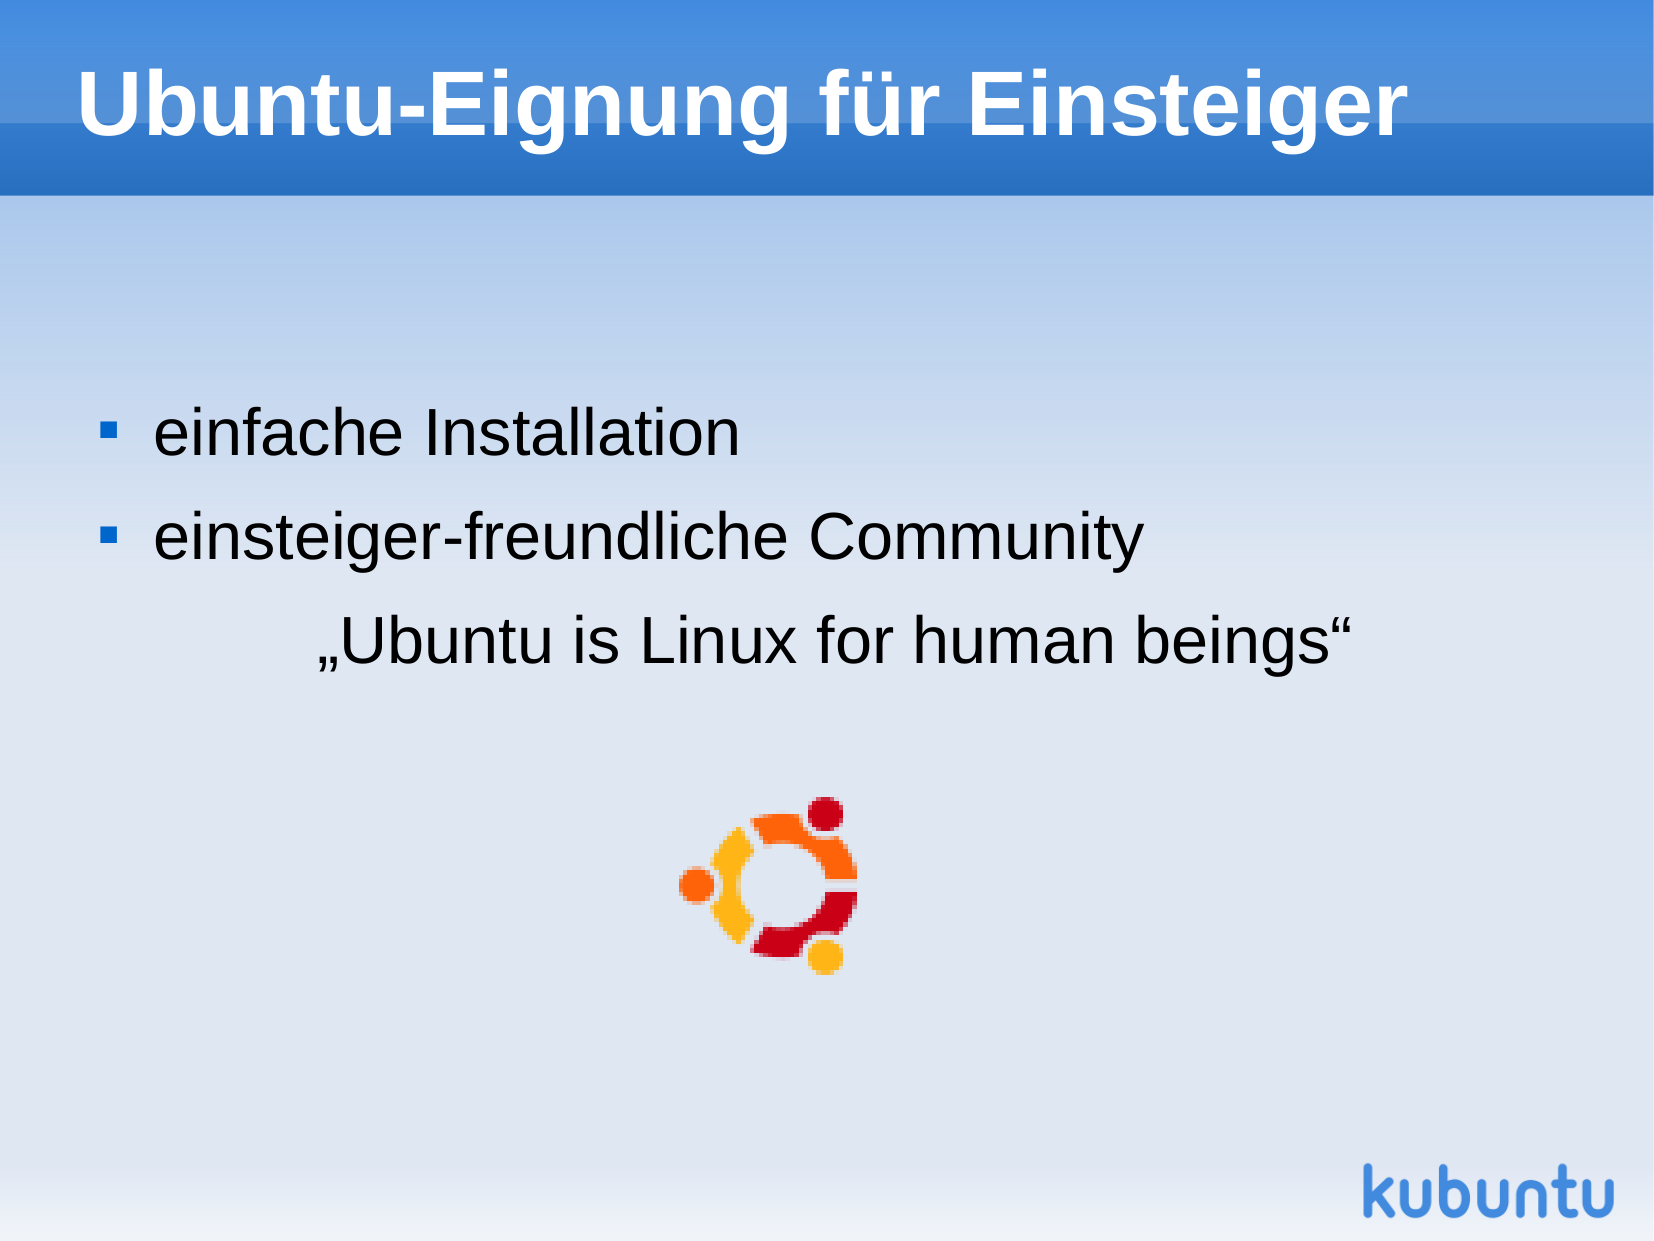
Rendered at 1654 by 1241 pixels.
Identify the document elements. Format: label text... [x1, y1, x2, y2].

picture [0, 0, 1654, 1241]
title Ubuntu-Eignung für Einsteiger [76, 7, 1565, 200]
list einfache Installation einsteiger-freundliche Community „Ubuntu is Linux for human beings“ [82, 290, 1571, 1109]
